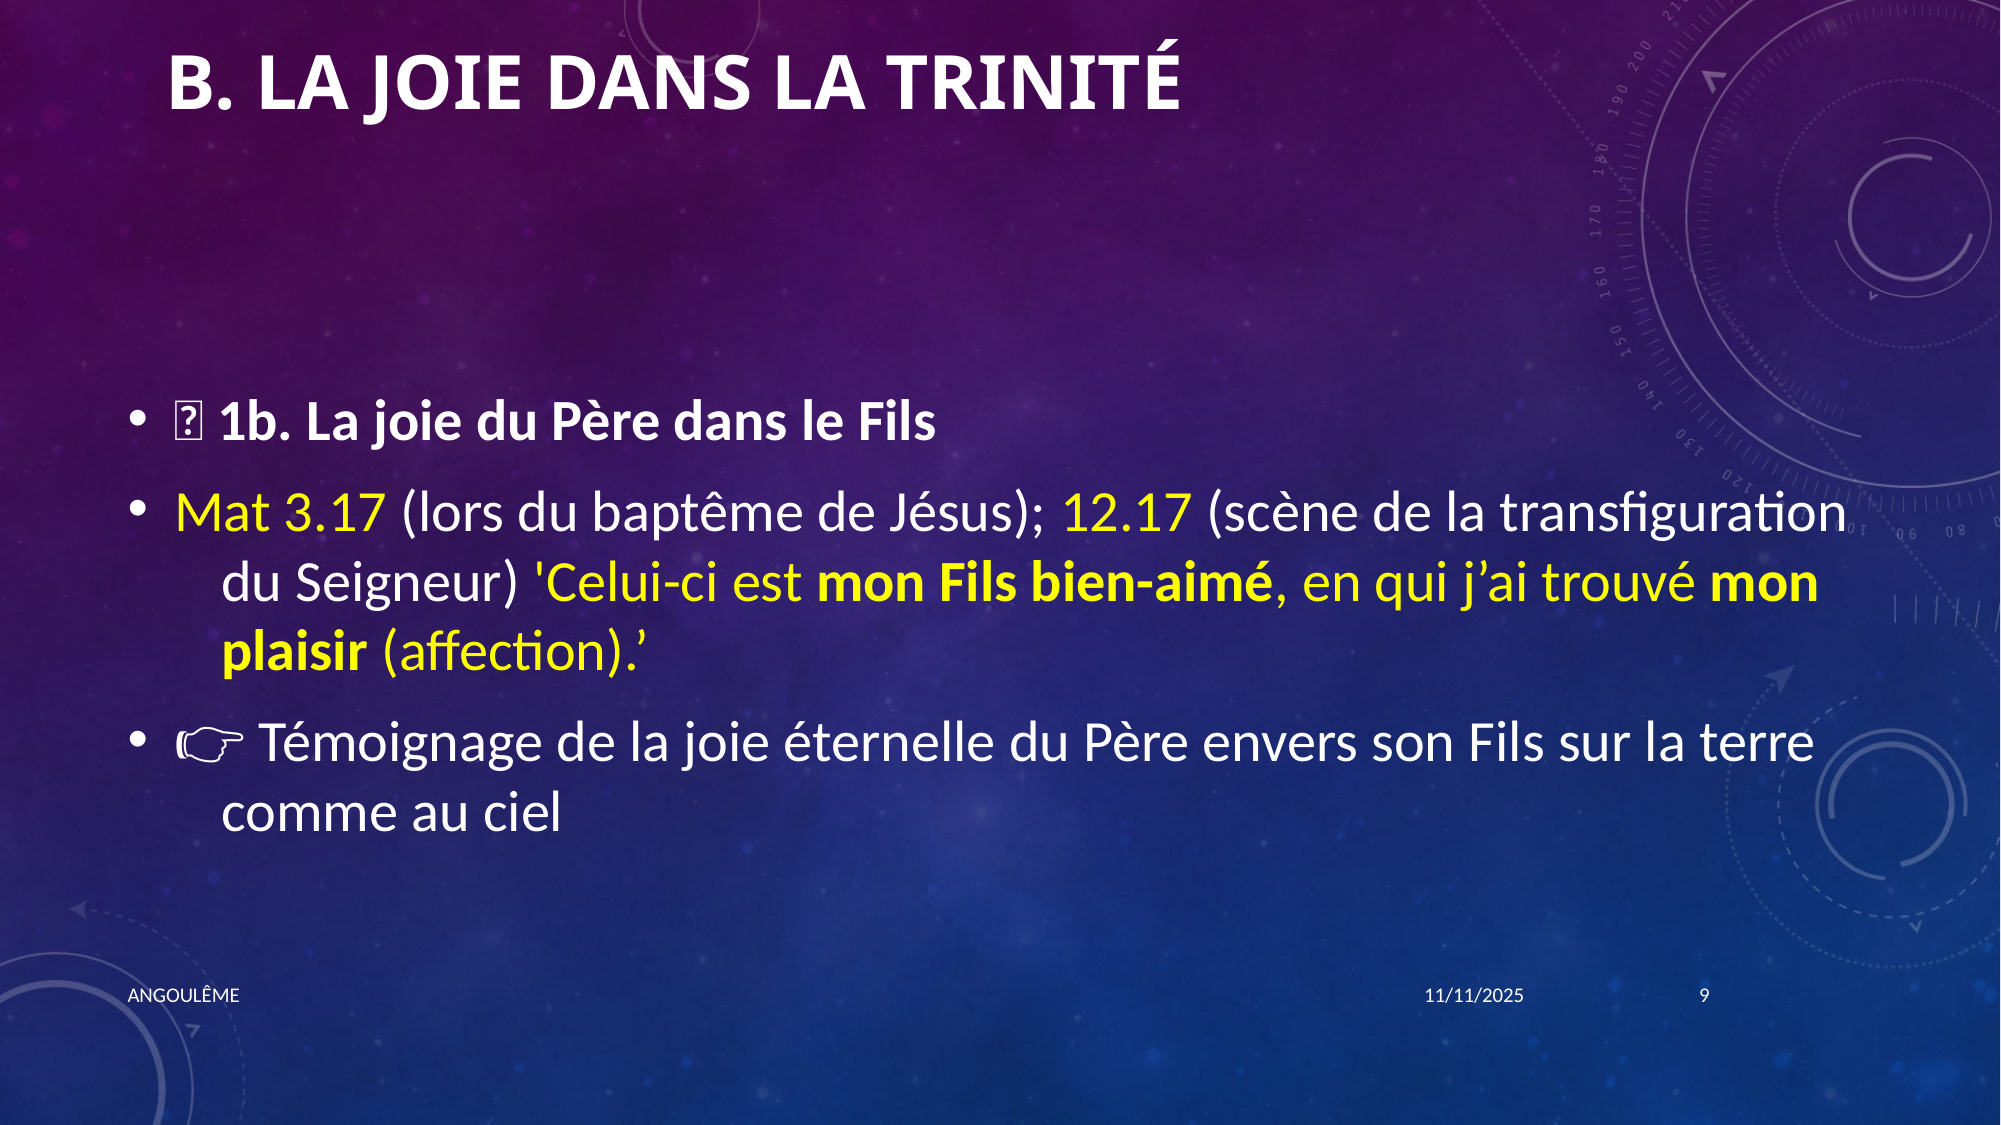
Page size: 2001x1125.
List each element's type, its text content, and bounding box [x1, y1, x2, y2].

text_box ANGOULÊME [112, 963, 1397, 1026]
text_box 11/11/2025 [1409, 963, 1672, 1026]
text_box [1684, 963, 1775, 1026]
list 🌿 1b. La joie du Père dans le Fils Mat 3.17 (lors du baptême de Jésus); 12.17 (scène de la transfiguration du Seigneur) 'Celui-ci est mon Fils bien-aimé, en qui j’ai trouvé mon plaisir (affection).’ 👉 Témoignage de la joie éternelle du Père envers son Fils sur la terre comme au ciel [112, 158, 1871, 1068]
title B. La joie dans la trinité [0, 0, 2000, 159]
